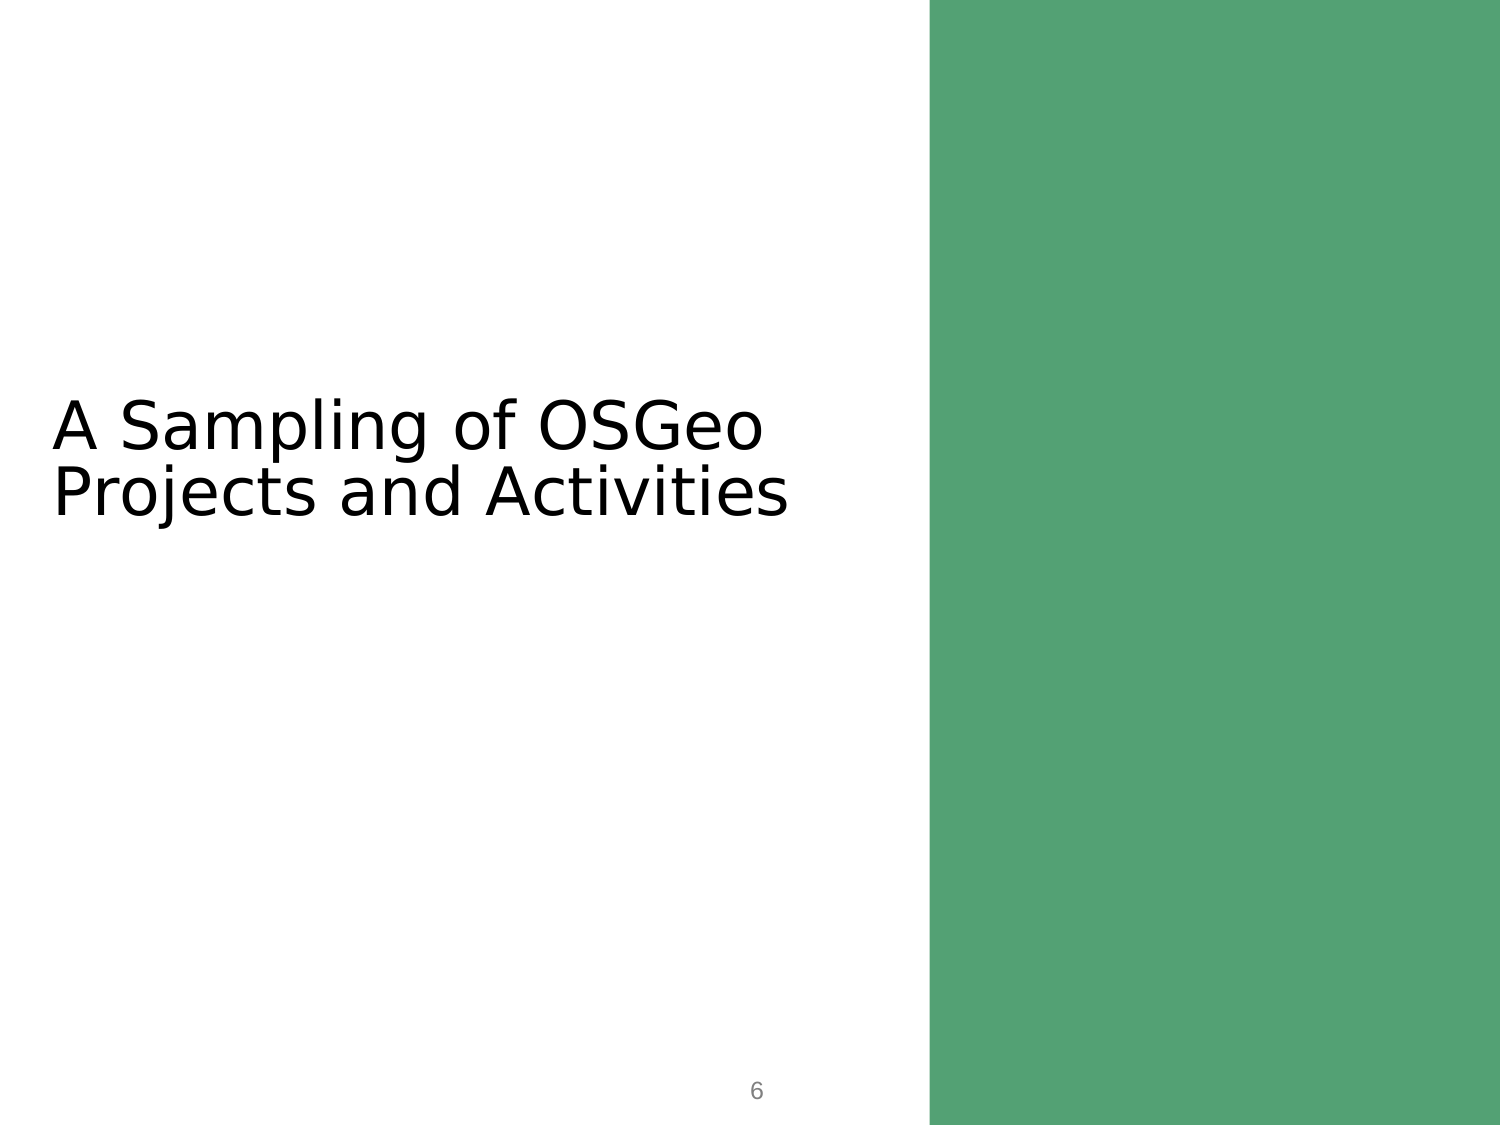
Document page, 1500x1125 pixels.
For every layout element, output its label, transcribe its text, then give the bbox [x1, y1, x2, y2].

title A Sampling of OSGeo Projects and Activities [52, 396, 850, 565]
